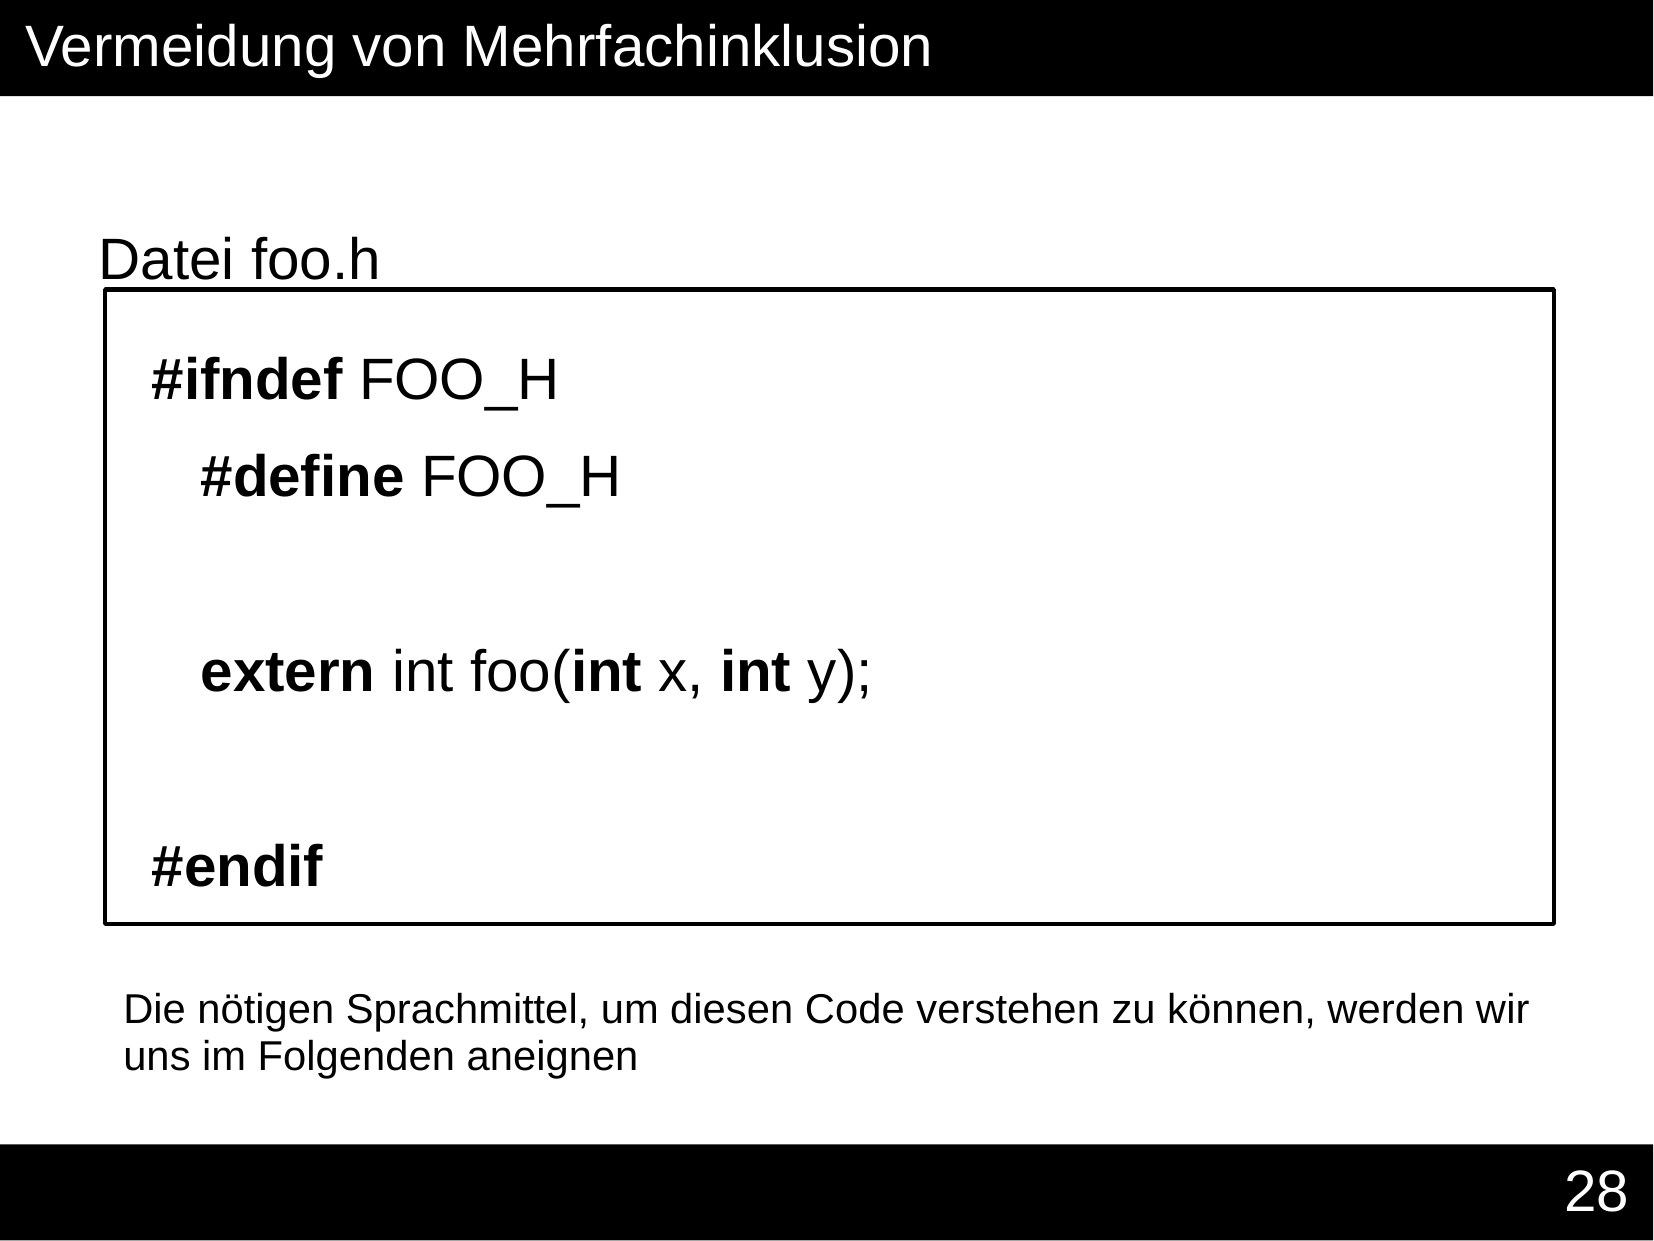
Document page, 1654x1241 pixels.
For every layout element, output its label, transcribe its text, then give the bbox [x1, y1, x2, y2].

text_box Datei foo.h [83, 187, 550, 268]
text_box Vermeidung von Mehrfachinklusion [10, 6, 953, 94]
text_box Die nötigen Sprachmittel, um diesen Code verstehen zu können, werden wir uns im Folgenden aneignen [108, 978, 1557, 1087]
text_box #ifndef FOO_H #define FOO_H extern int foo(int x, int y); #endif [105, 289, 1554, 924]
